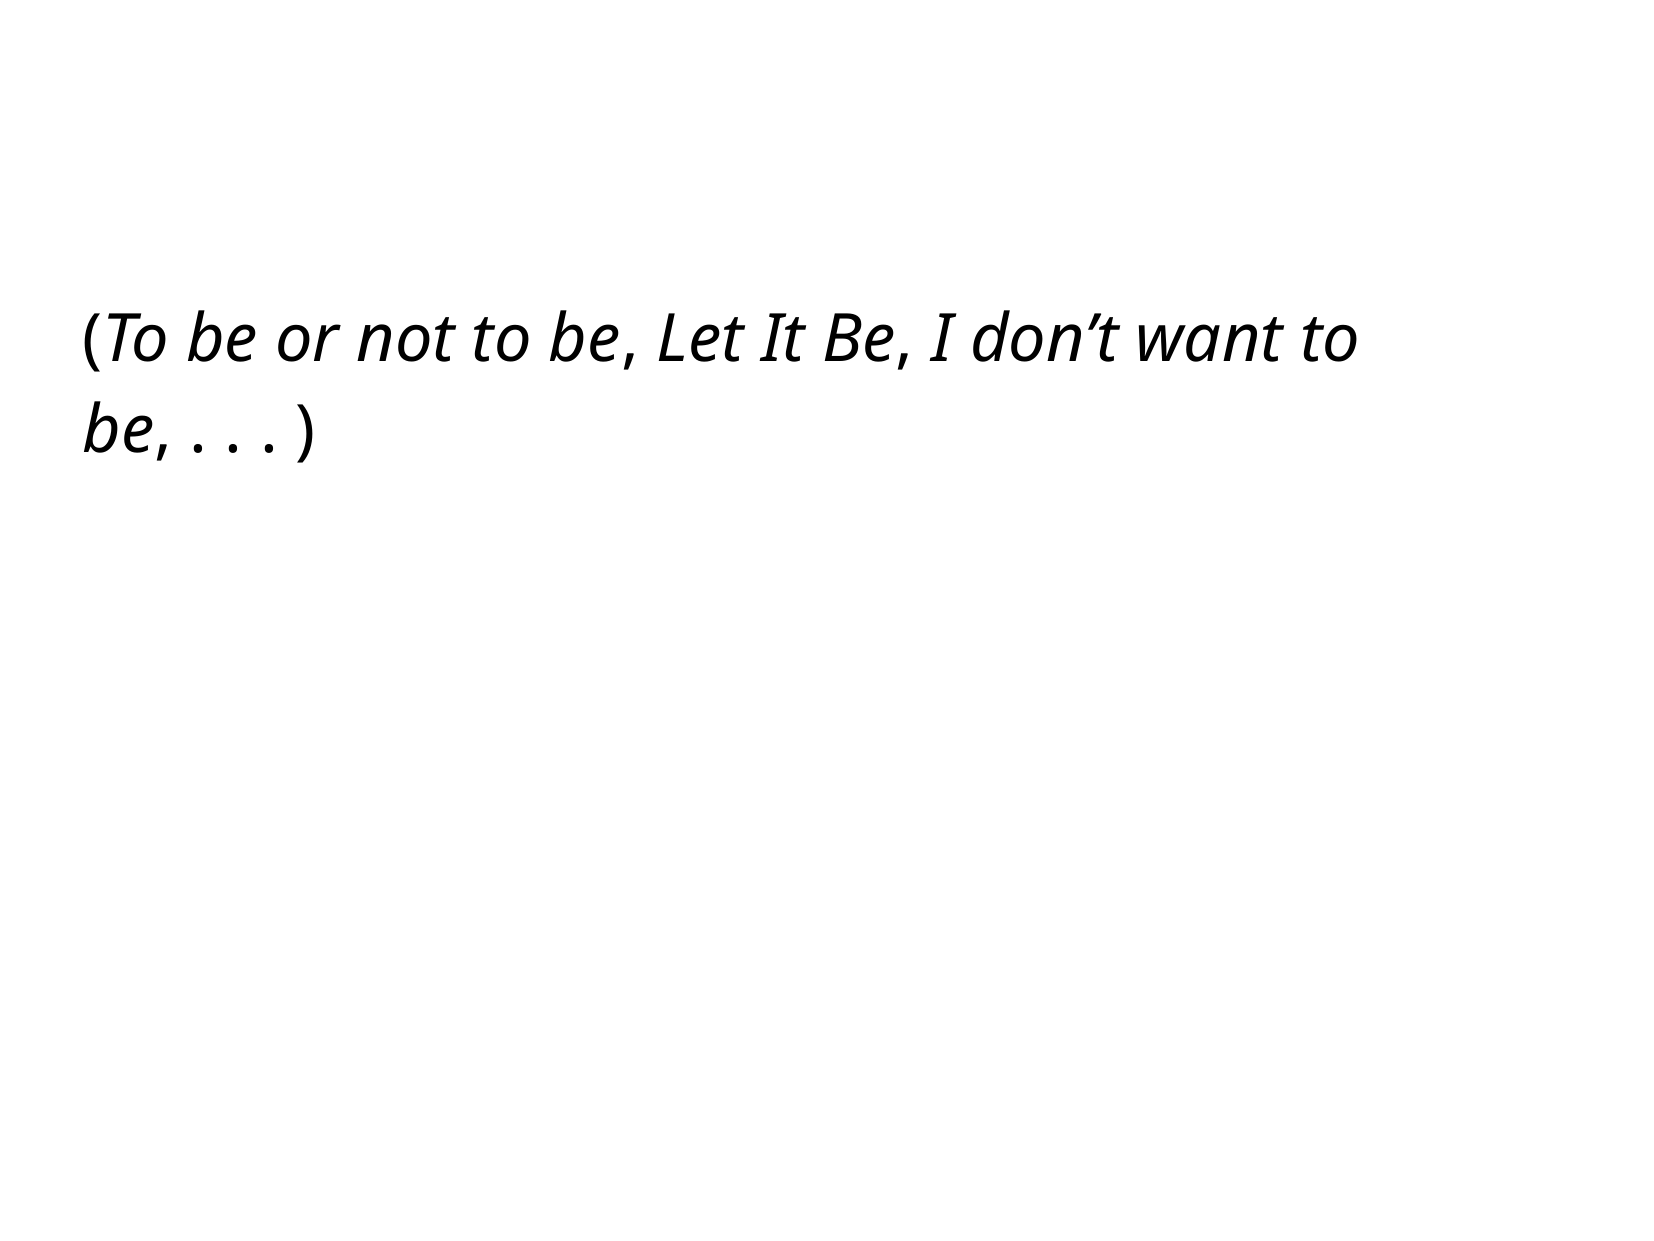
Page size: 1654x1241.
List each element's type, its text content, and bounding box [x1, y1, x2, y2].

list (To be or not to be, Let It Be, I don’t want to be, . . . ) [82, 290, 1571, 1094]
